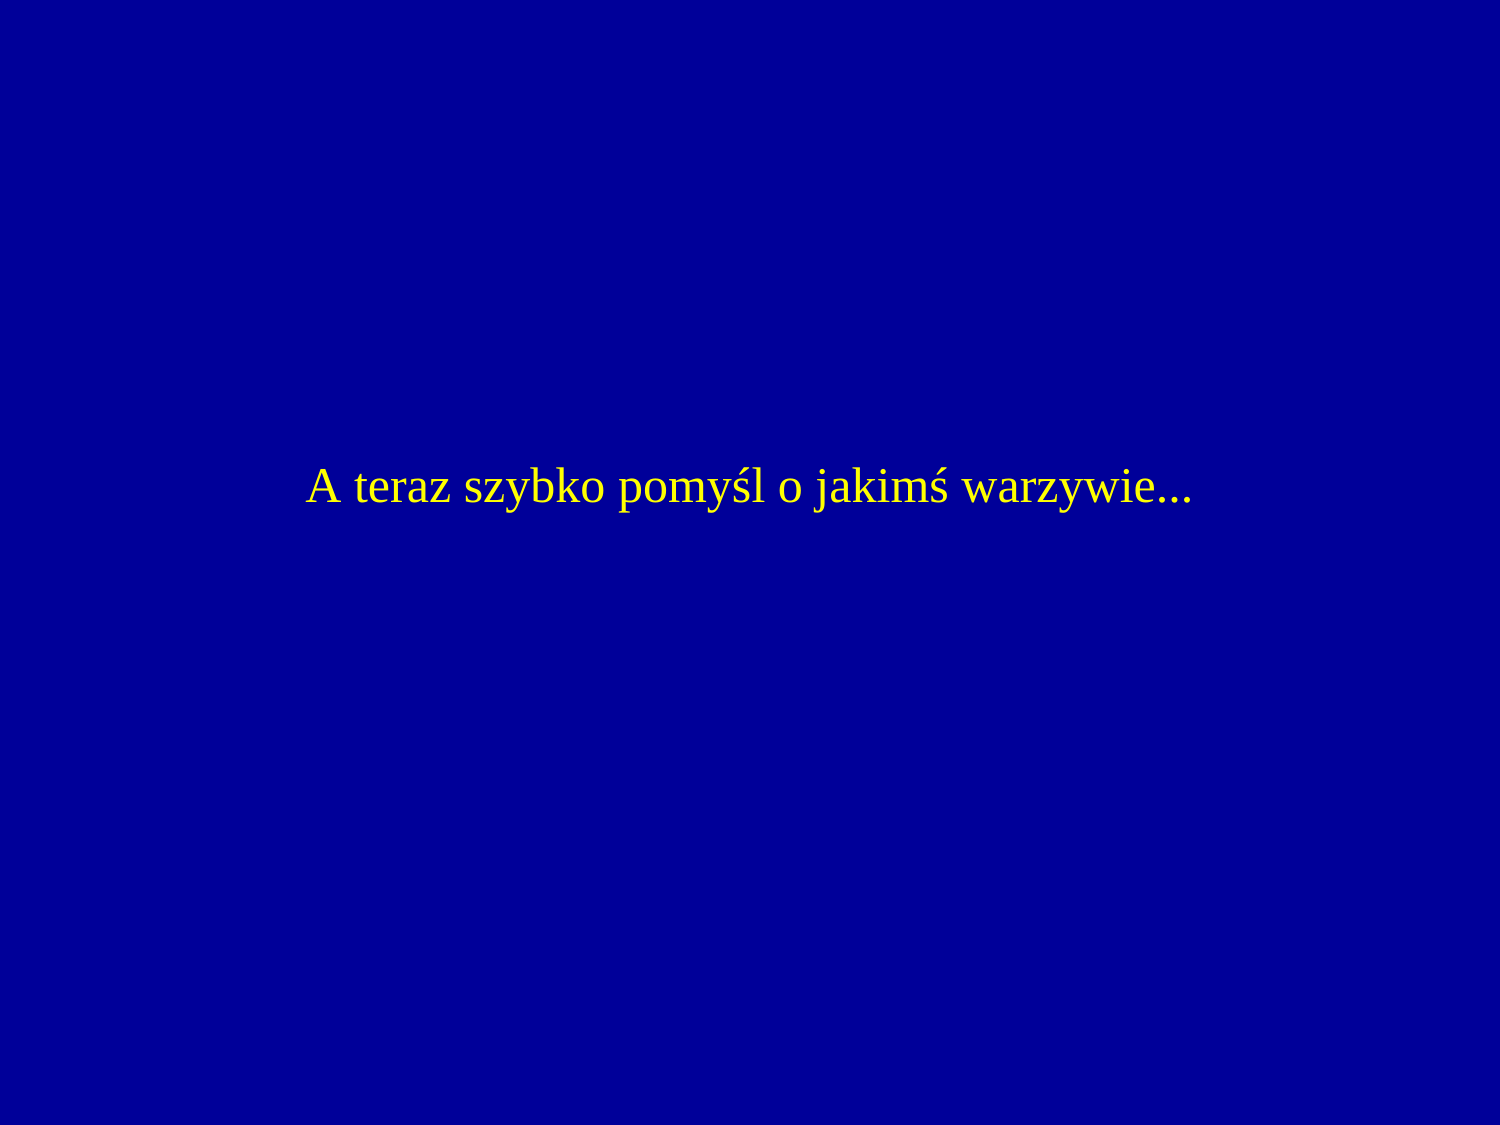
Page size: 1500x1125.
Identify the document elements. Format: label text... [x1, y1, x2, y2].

text_box A teraz szybko pomyśl o jakimś warzywie... [290, 450, 1209, 521]
